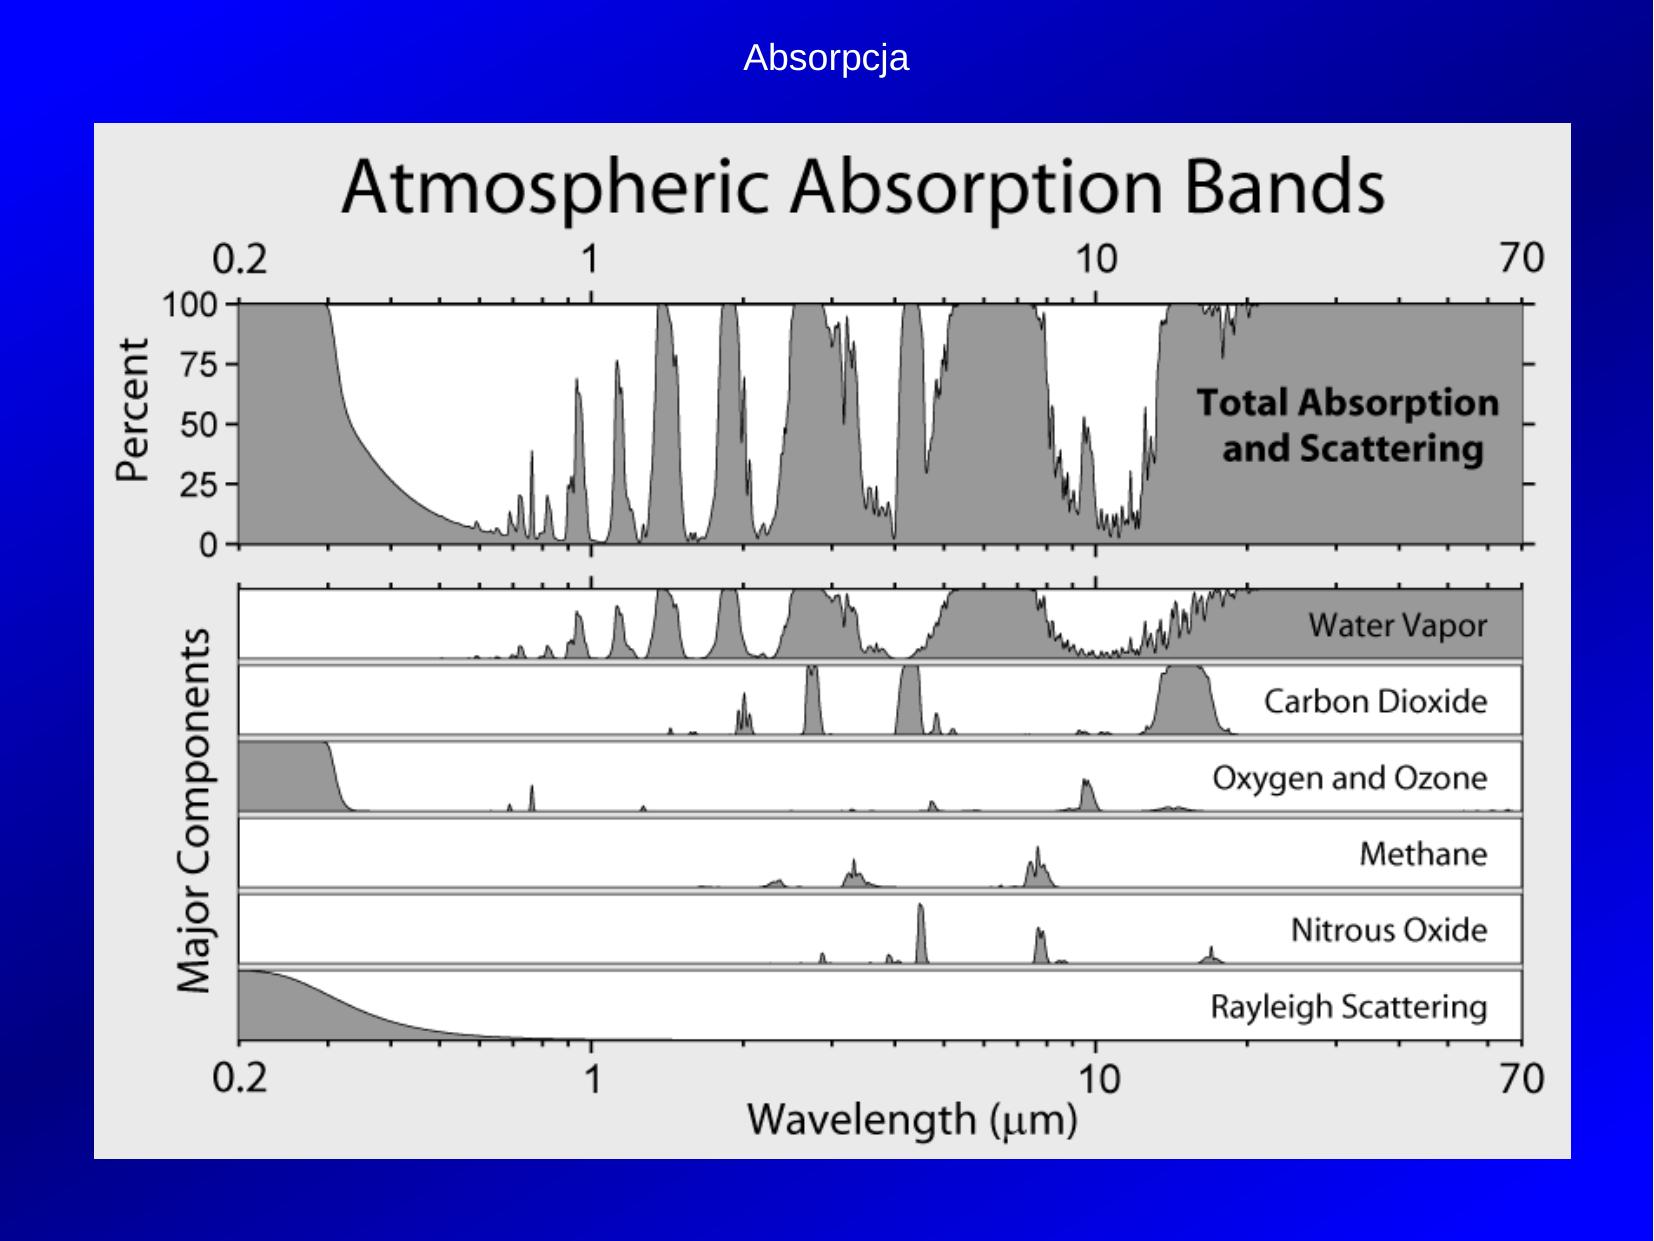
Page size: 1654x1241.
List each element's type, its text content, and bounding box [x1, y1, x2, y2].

text_box Absorpcja [728, 29, 925, 87]
picture [94, 123, 1571, 1159]
